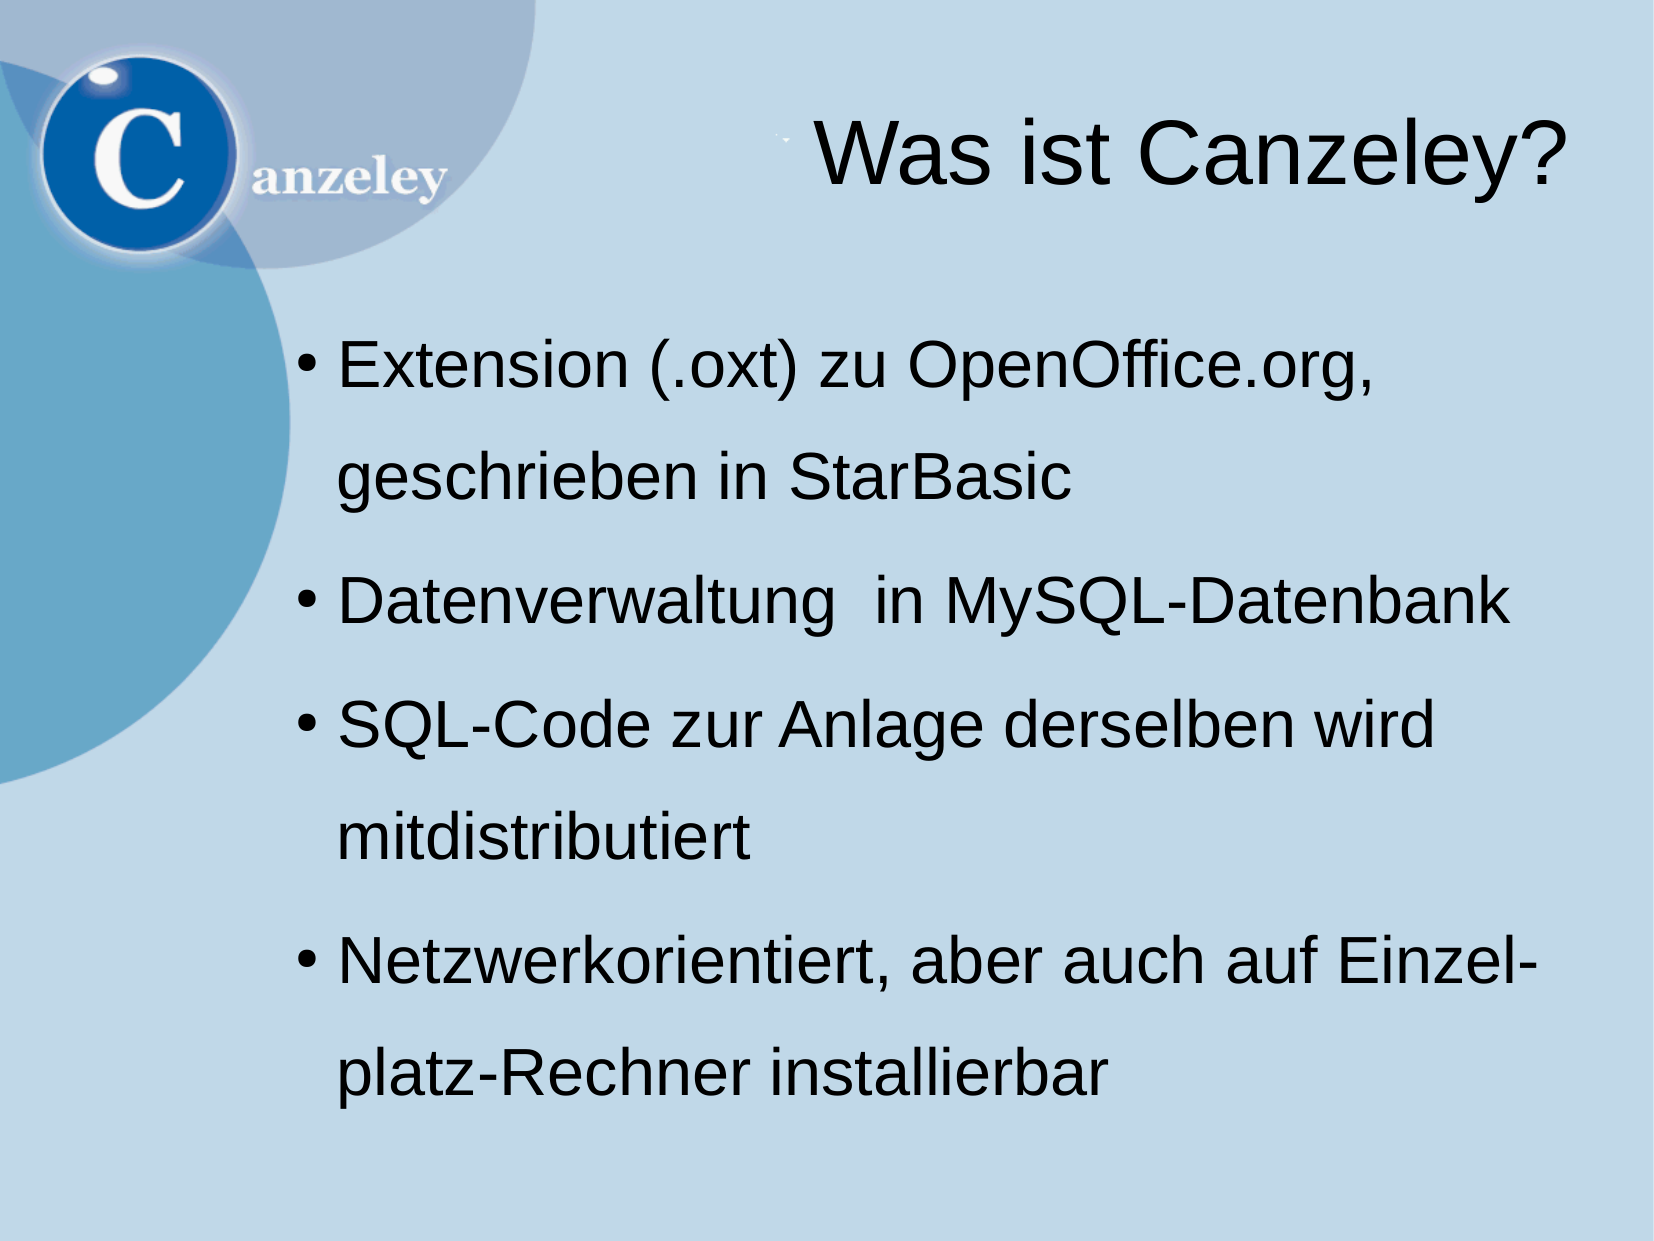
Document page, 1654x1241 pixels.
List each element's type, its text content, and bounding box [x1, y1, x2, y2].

subtitle Extension (.oxt) zu OpenOffice.org, geschrieben in StarBasic Datenverwaltung in MySQL-Datenbank SQL-Code zur Anlage derselben wird mitdistributiert Netzwerkorientiert, aber auch auf Einzel-platz-Rechner installierbar [295, 297, 1571, 1102]
picture [0, 0, 1654, 1241]
title Was ist Canzeley? [82, 56, 1571, 250]
